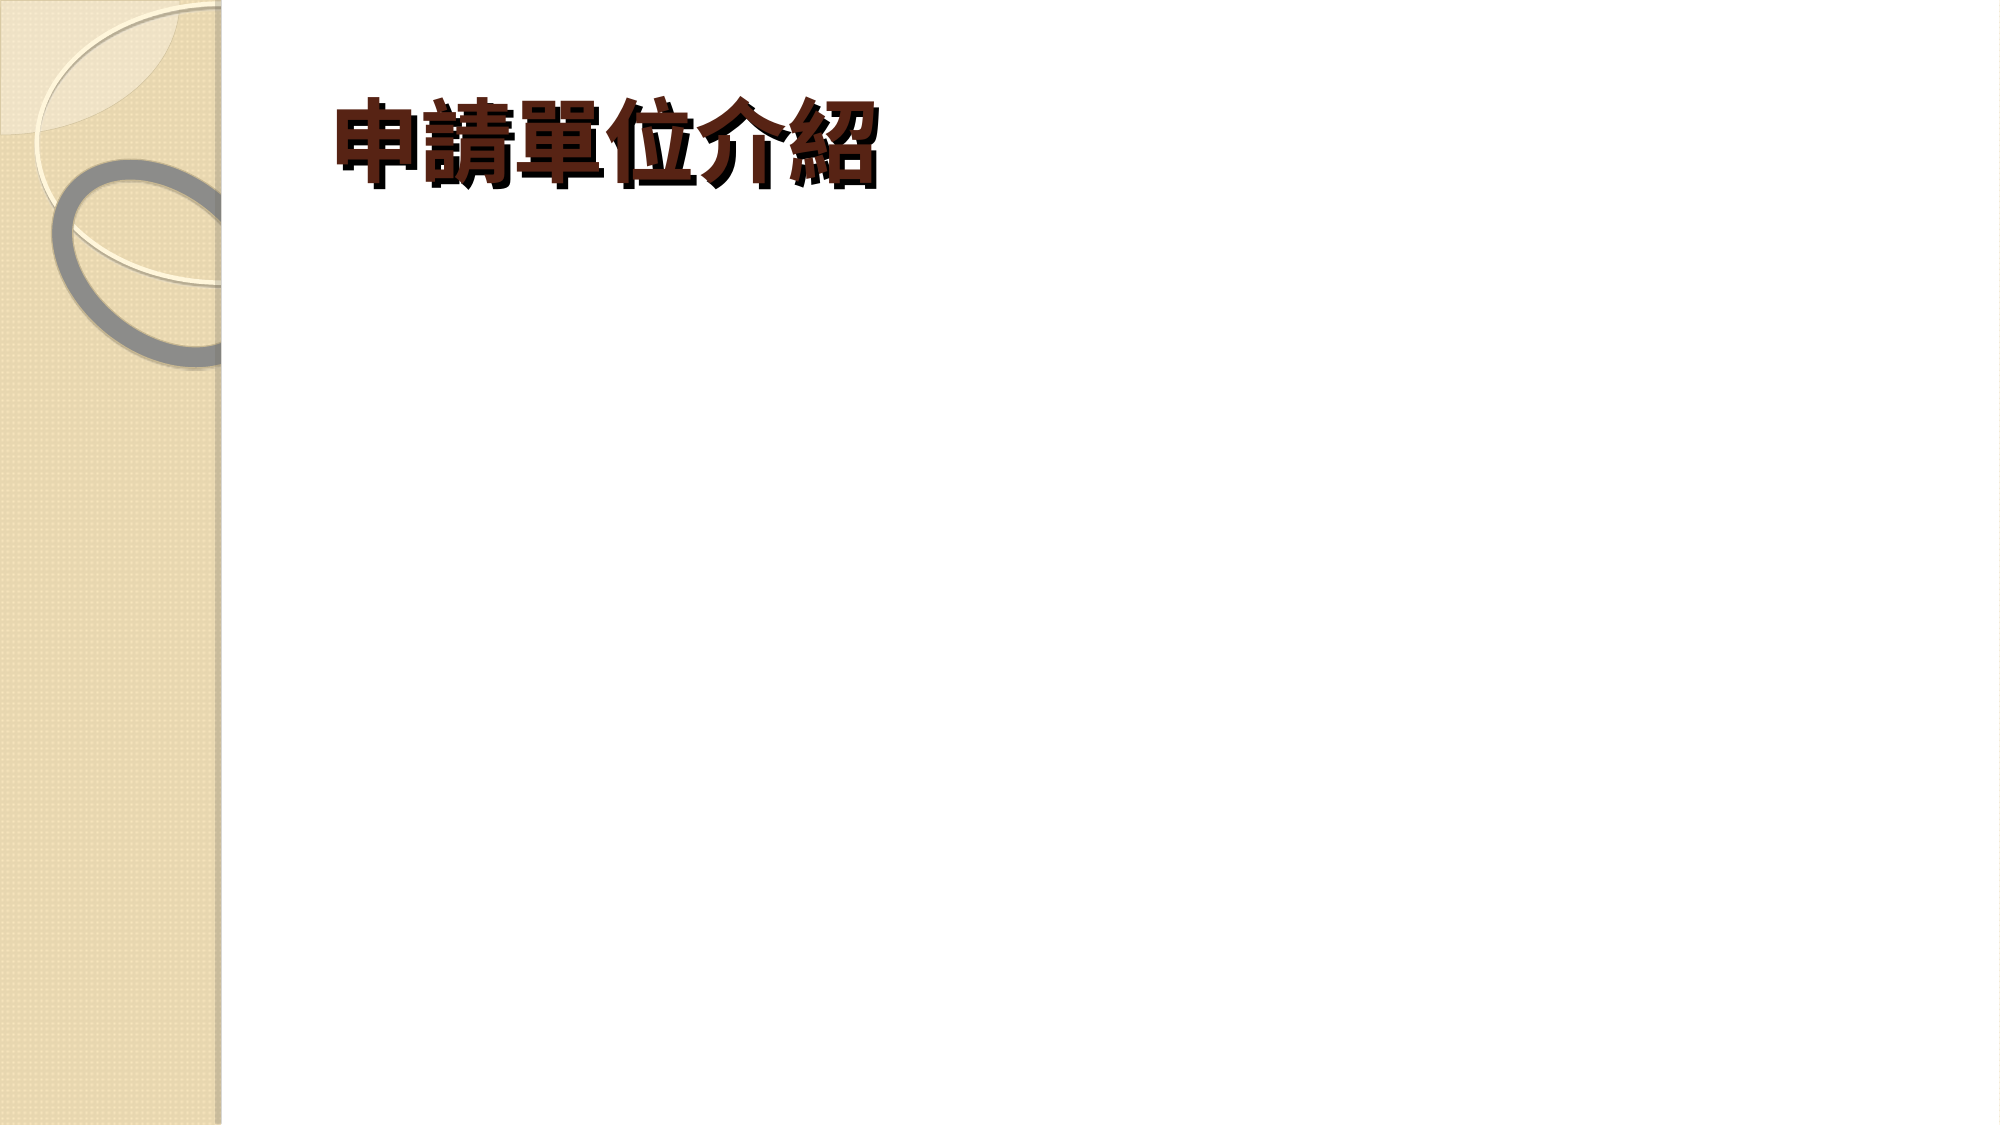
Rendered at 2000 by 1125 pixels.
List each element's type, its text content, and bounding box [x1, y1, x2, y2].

title 申請單位介紹 [313, 45, 1954, 233]
